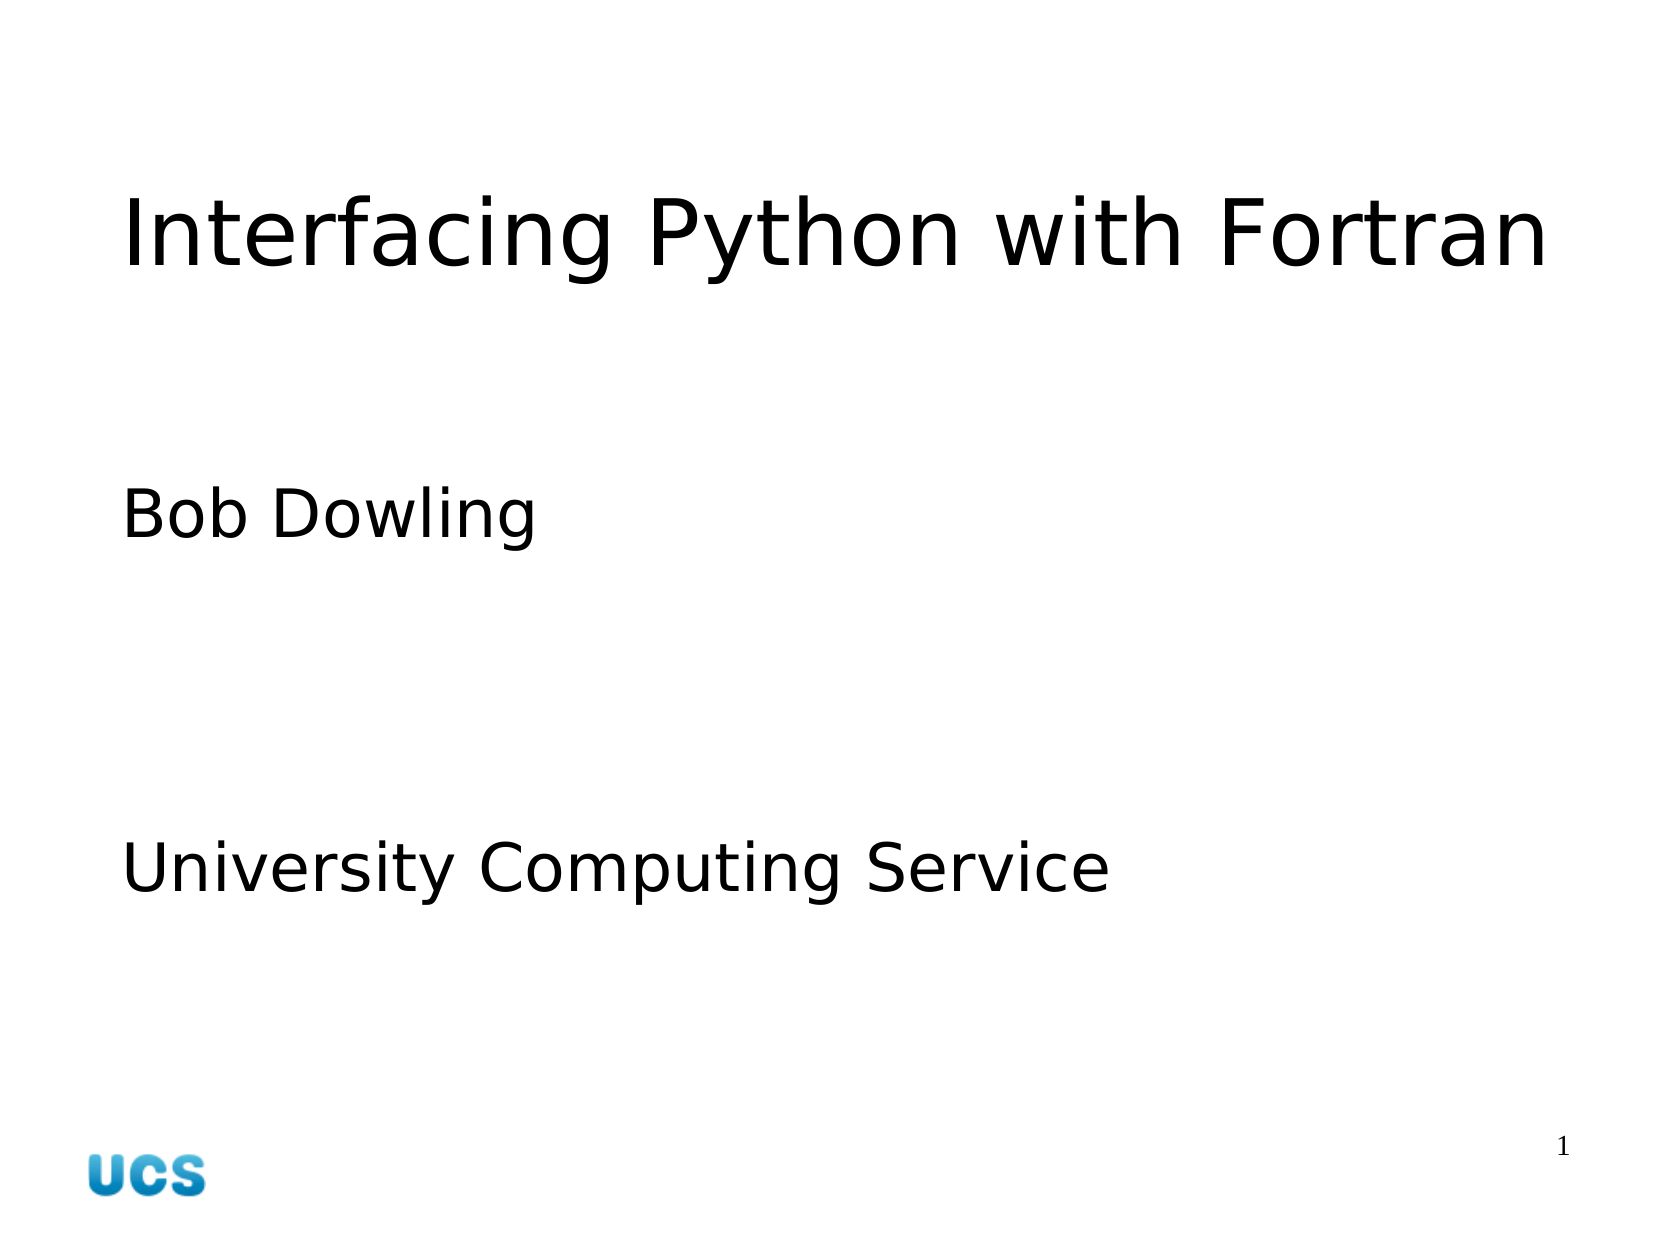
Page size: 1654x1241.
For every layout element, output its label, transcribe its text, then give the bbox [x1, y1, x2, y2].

text_box University Computing Service [118, 826, 1116, 911]
text_box Bob Dowling [118, 472, 543, 557]
text_box Interfacing Python with Fortran [118, 177, 1557, 291]
picture [88, 1153, 206, 1198]
